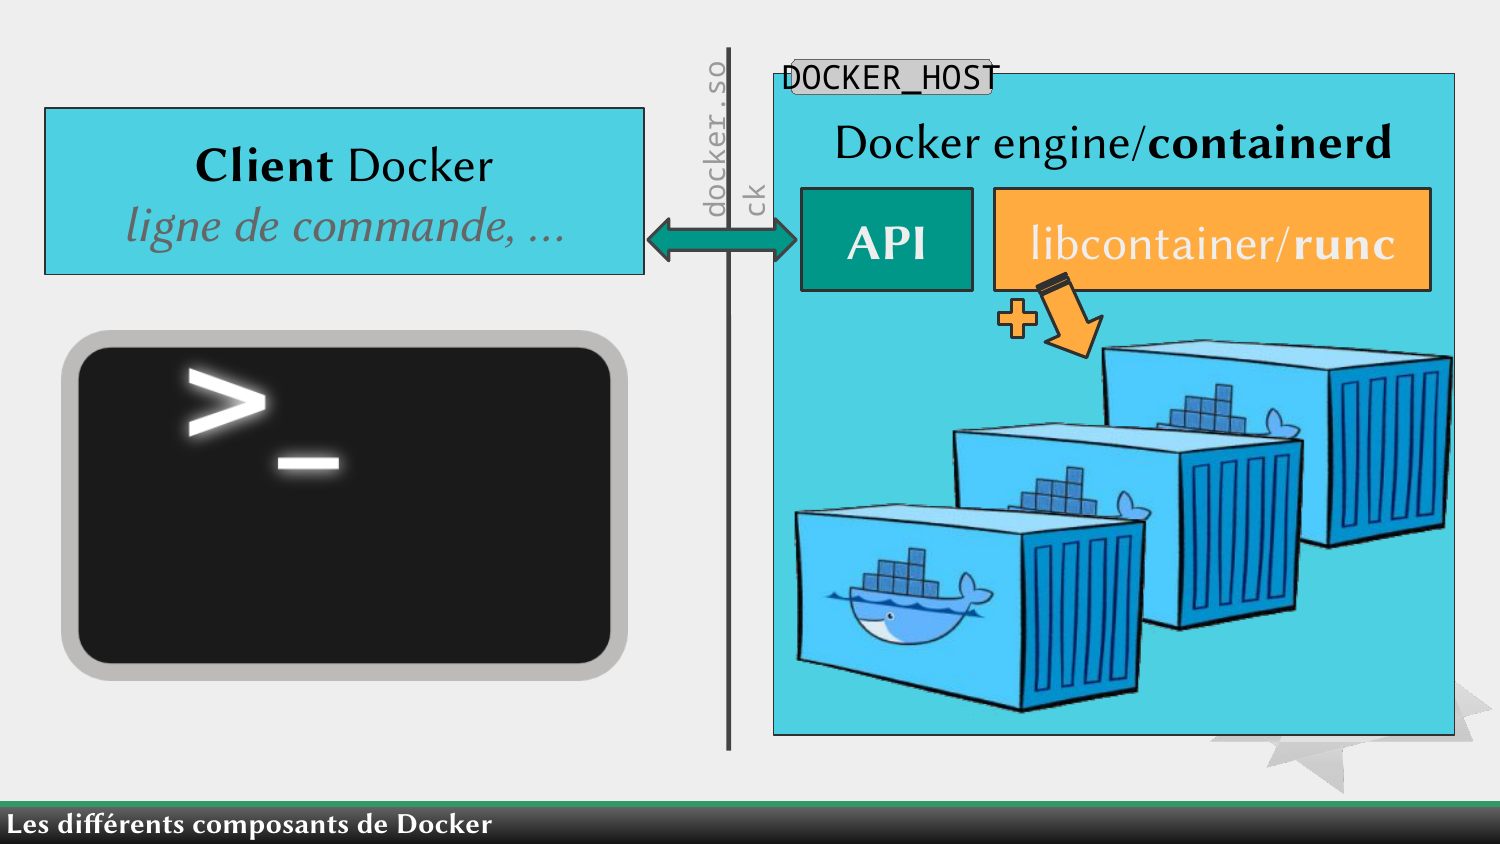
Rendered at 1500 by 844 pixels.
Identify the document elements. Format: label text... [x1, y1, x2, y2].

text_box API [801, 188, 973, 291]
picture [791, 337, 1461, 720]
text_box [647, 218, 797, 261]
text_box DOCKER_HOST [791, 59, 993, 95]
picture [1187, 587, 1492, 794]
text_box libcontainer/runc [994, 188, 1431, 291]
text_box Docker engine/containerd [773, 73, 1455, 736]
text_box [998, 299, 1037, 338]
text_box Client Docker ligne de commande, ... [45, 107, 644, 275]
picture [61, 330, 628, 682]
title Les différents composants de Docker [5, 801, 1075, 844]
text_box docker.sock [687, 53, 759, 219]
text_box [1037, 273, 1103, 358]
